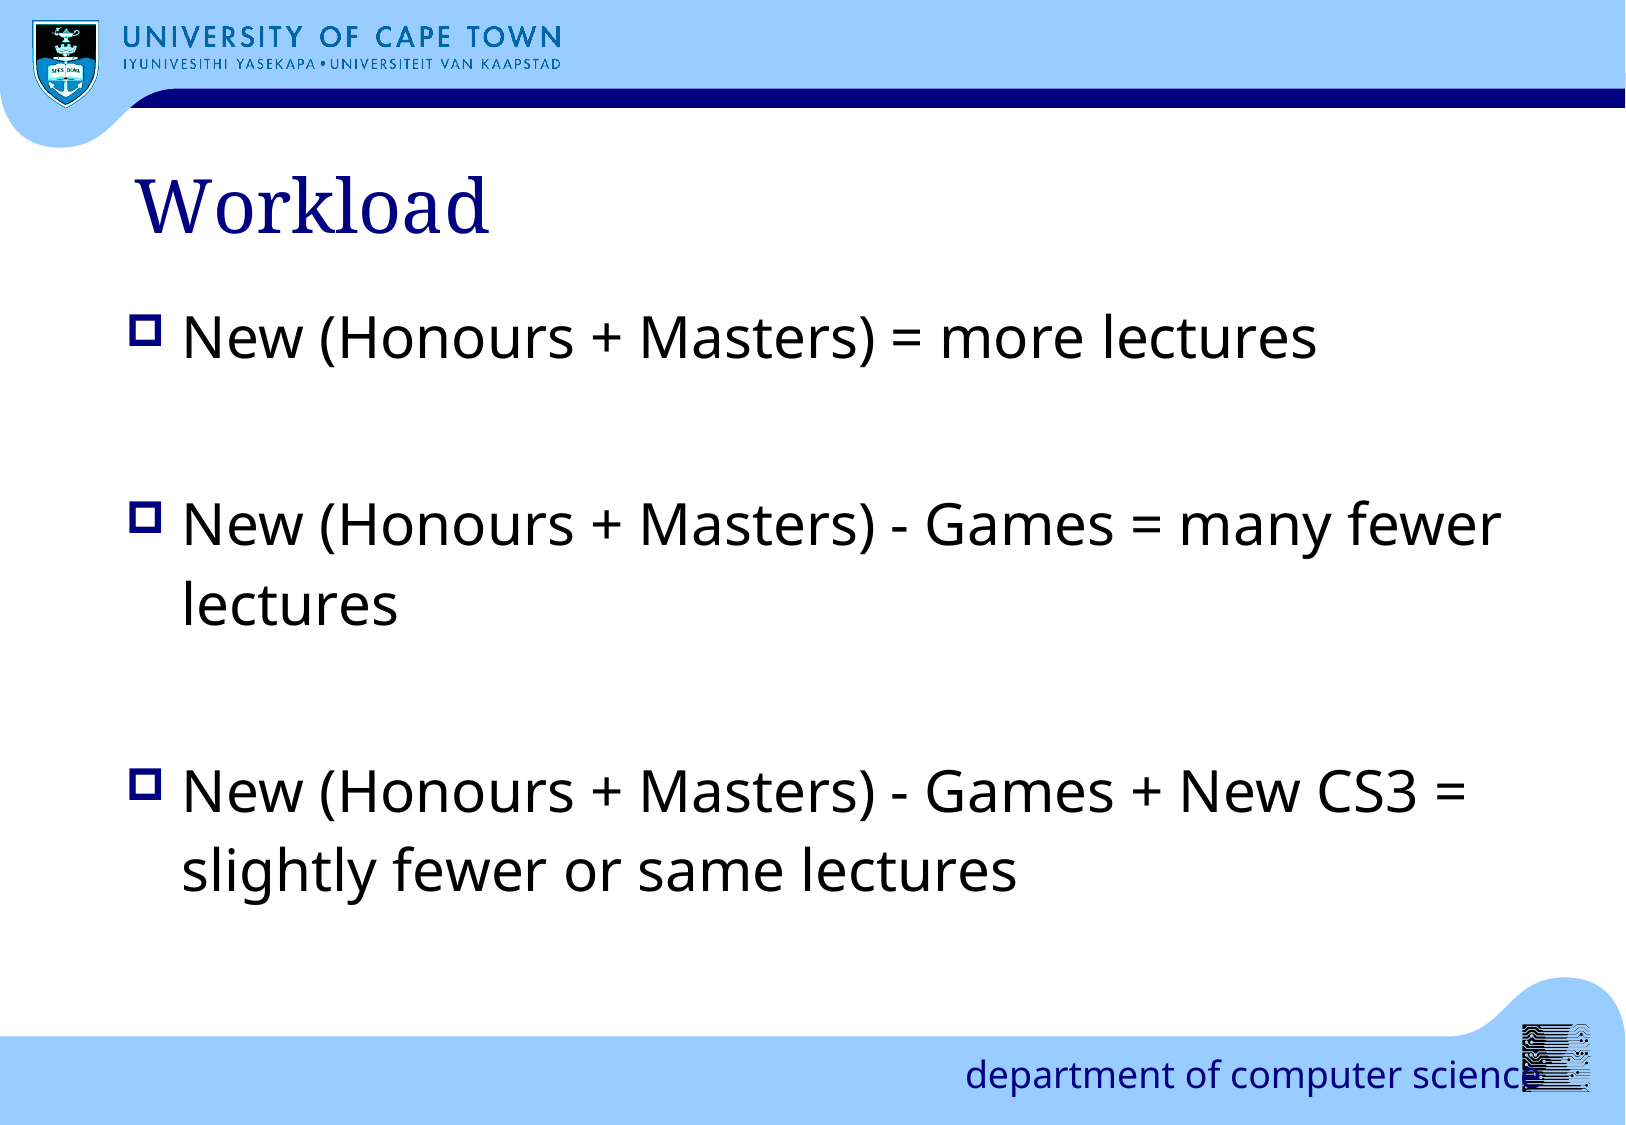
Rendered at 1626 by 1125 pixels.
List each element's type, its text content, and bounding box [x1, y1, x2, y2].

picture [32, 20, 100, 109]
picture [1522, 1024, 1591, 1092]
picture [120, 23, 563, 71]
list New (Honours + Masters) = more lectures New (Honours + Masters) - Games = many fewer lectures New (Honours + Masters) - Games + New CS3 = slightly fewer or same lectures [125, 296, 1570, 1039]
title Workload [134, 140, 1571, 268]
picture [1526, 1070, 1536, 1076]
